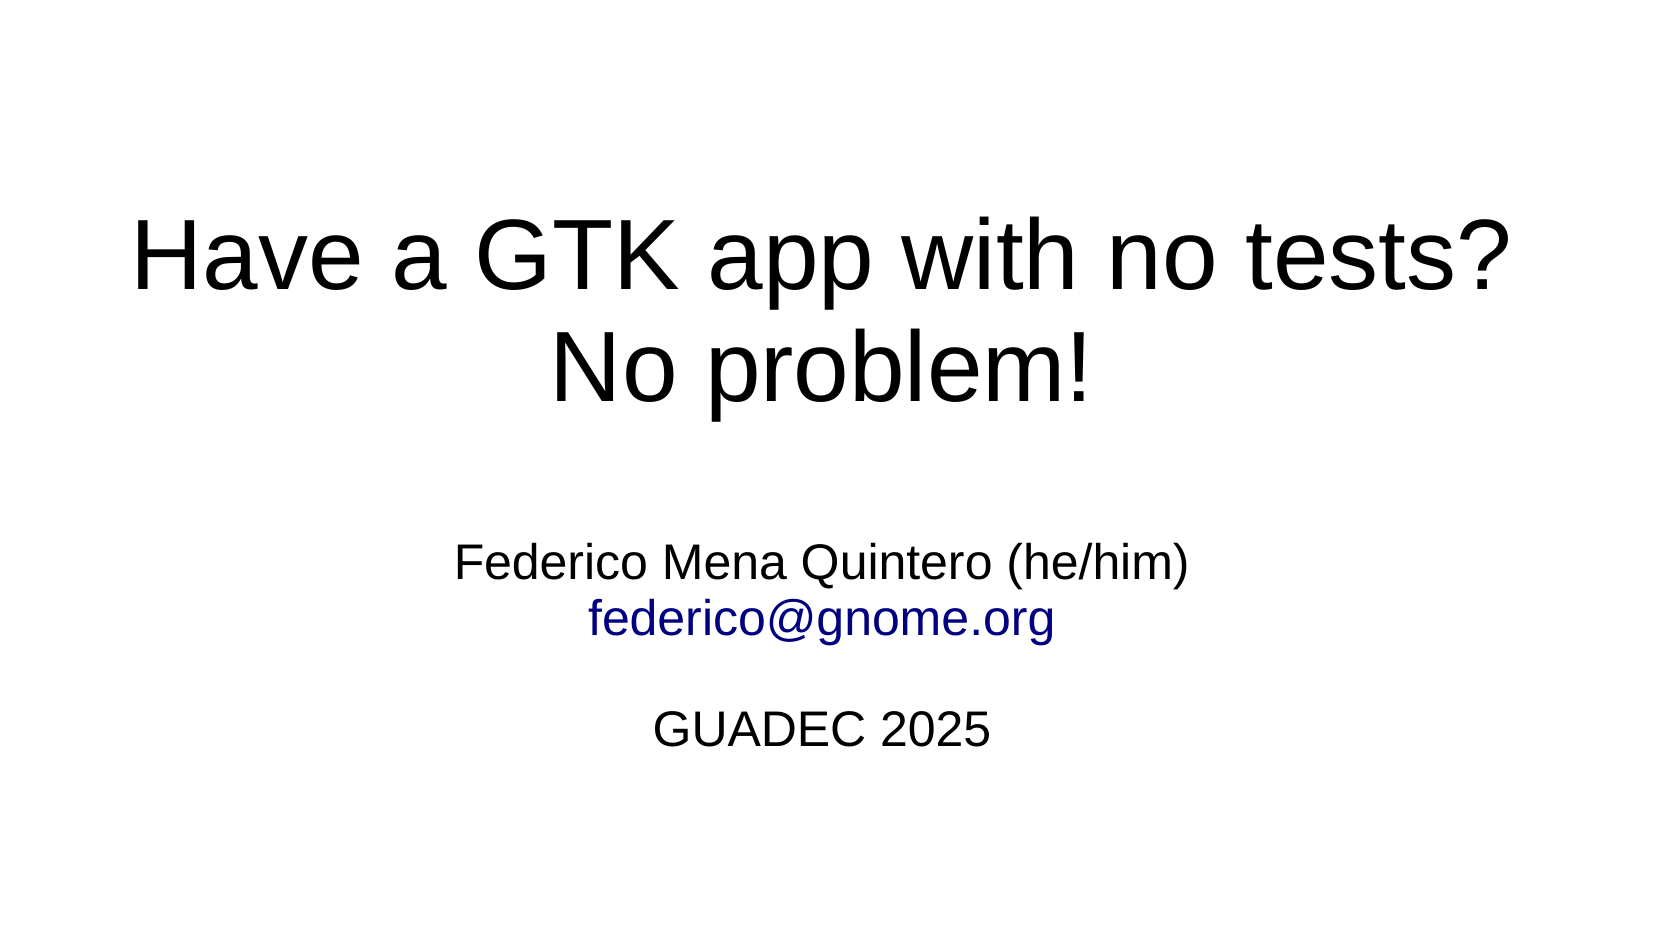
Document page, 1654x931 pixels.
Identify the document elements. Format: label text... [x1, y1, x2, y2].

text_box Have a GTK app with no tests? No problem! Federico Mena Quintero (he/him) federico@gnome.org GUADEC 2025 [46, 80, 1598, 832]
